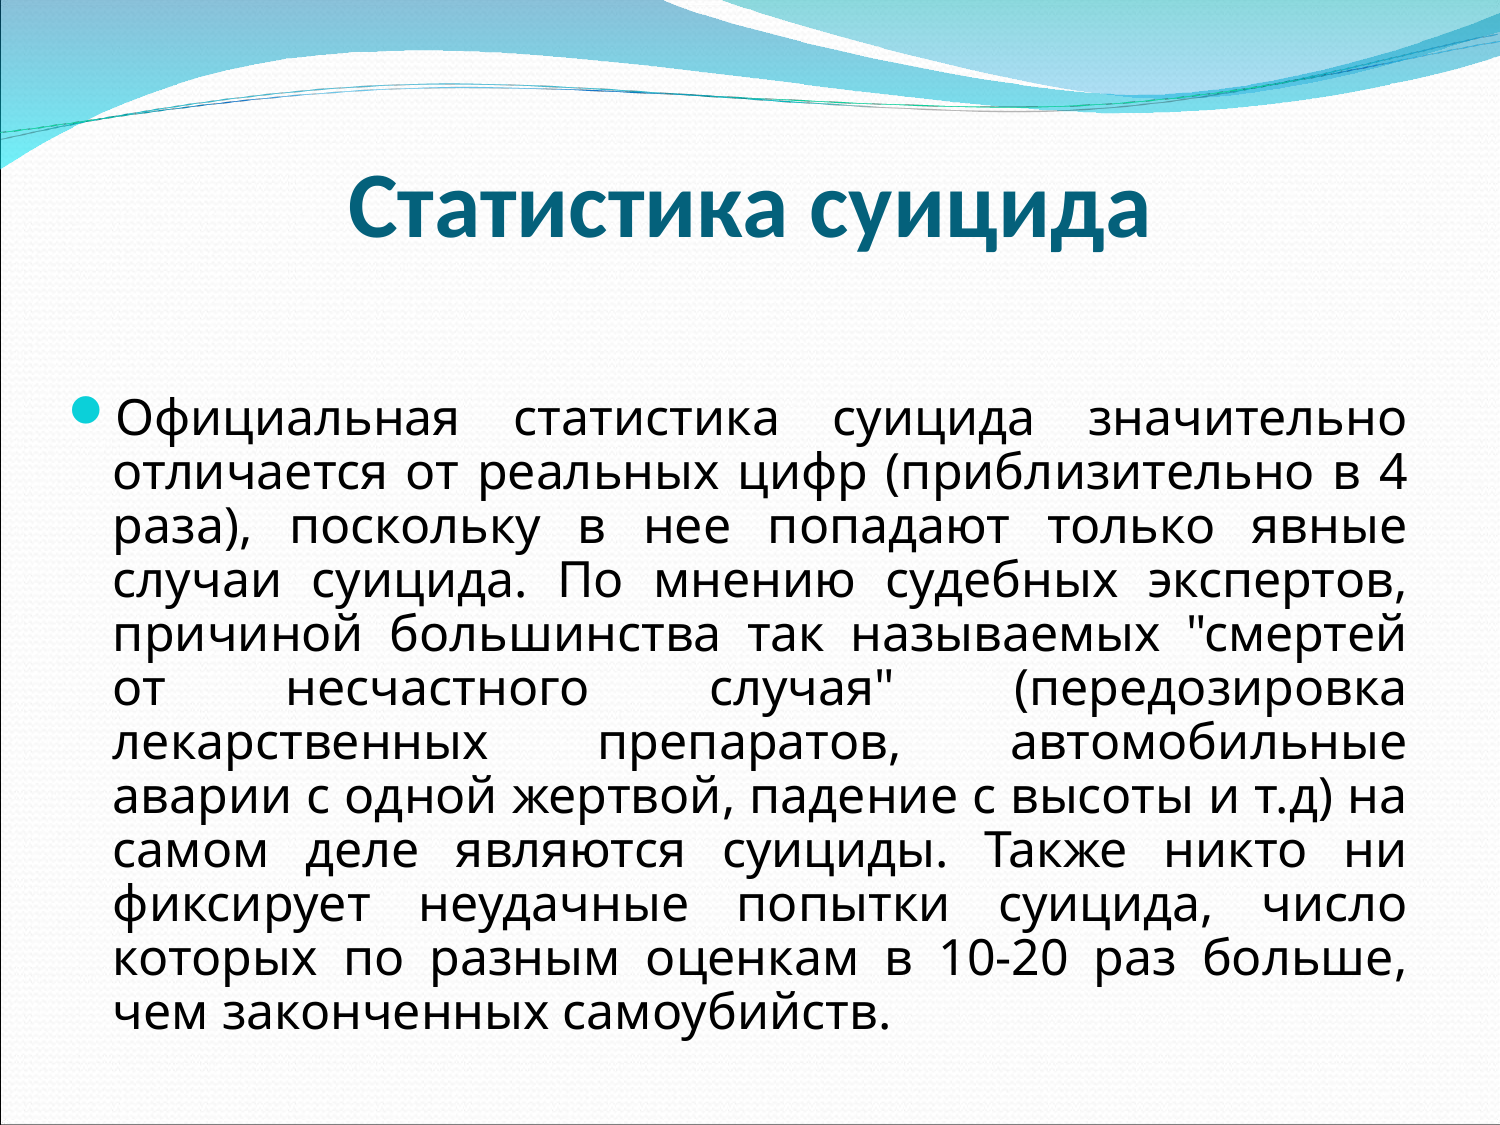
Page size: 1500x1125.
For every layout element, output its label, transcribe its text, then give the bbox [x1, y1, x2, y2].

picture [0, 0, 1500, 1125]
title Статистика суицида [112, 131, 1388, 257]
list Официальная статистика суицида значительно отличается от реальных цифр (приблизительно в 4 раза), поскольку в нее попадают только явные случаи суицида. По мнению судебных экспертов, причиной большинства так называемых "смертей от несчастного случая" (передозировка лекарственных препаратов, автомобильные аварии с одной жертвой, падение с высоты и т.д) на самом деле являются суициды. Также никто ни фиксирует неудачные попытки суицида, число которых по разным оценкам в 10-20 раз больше, чем законченных самоубийств. [53, 267, 1424, 1094]
